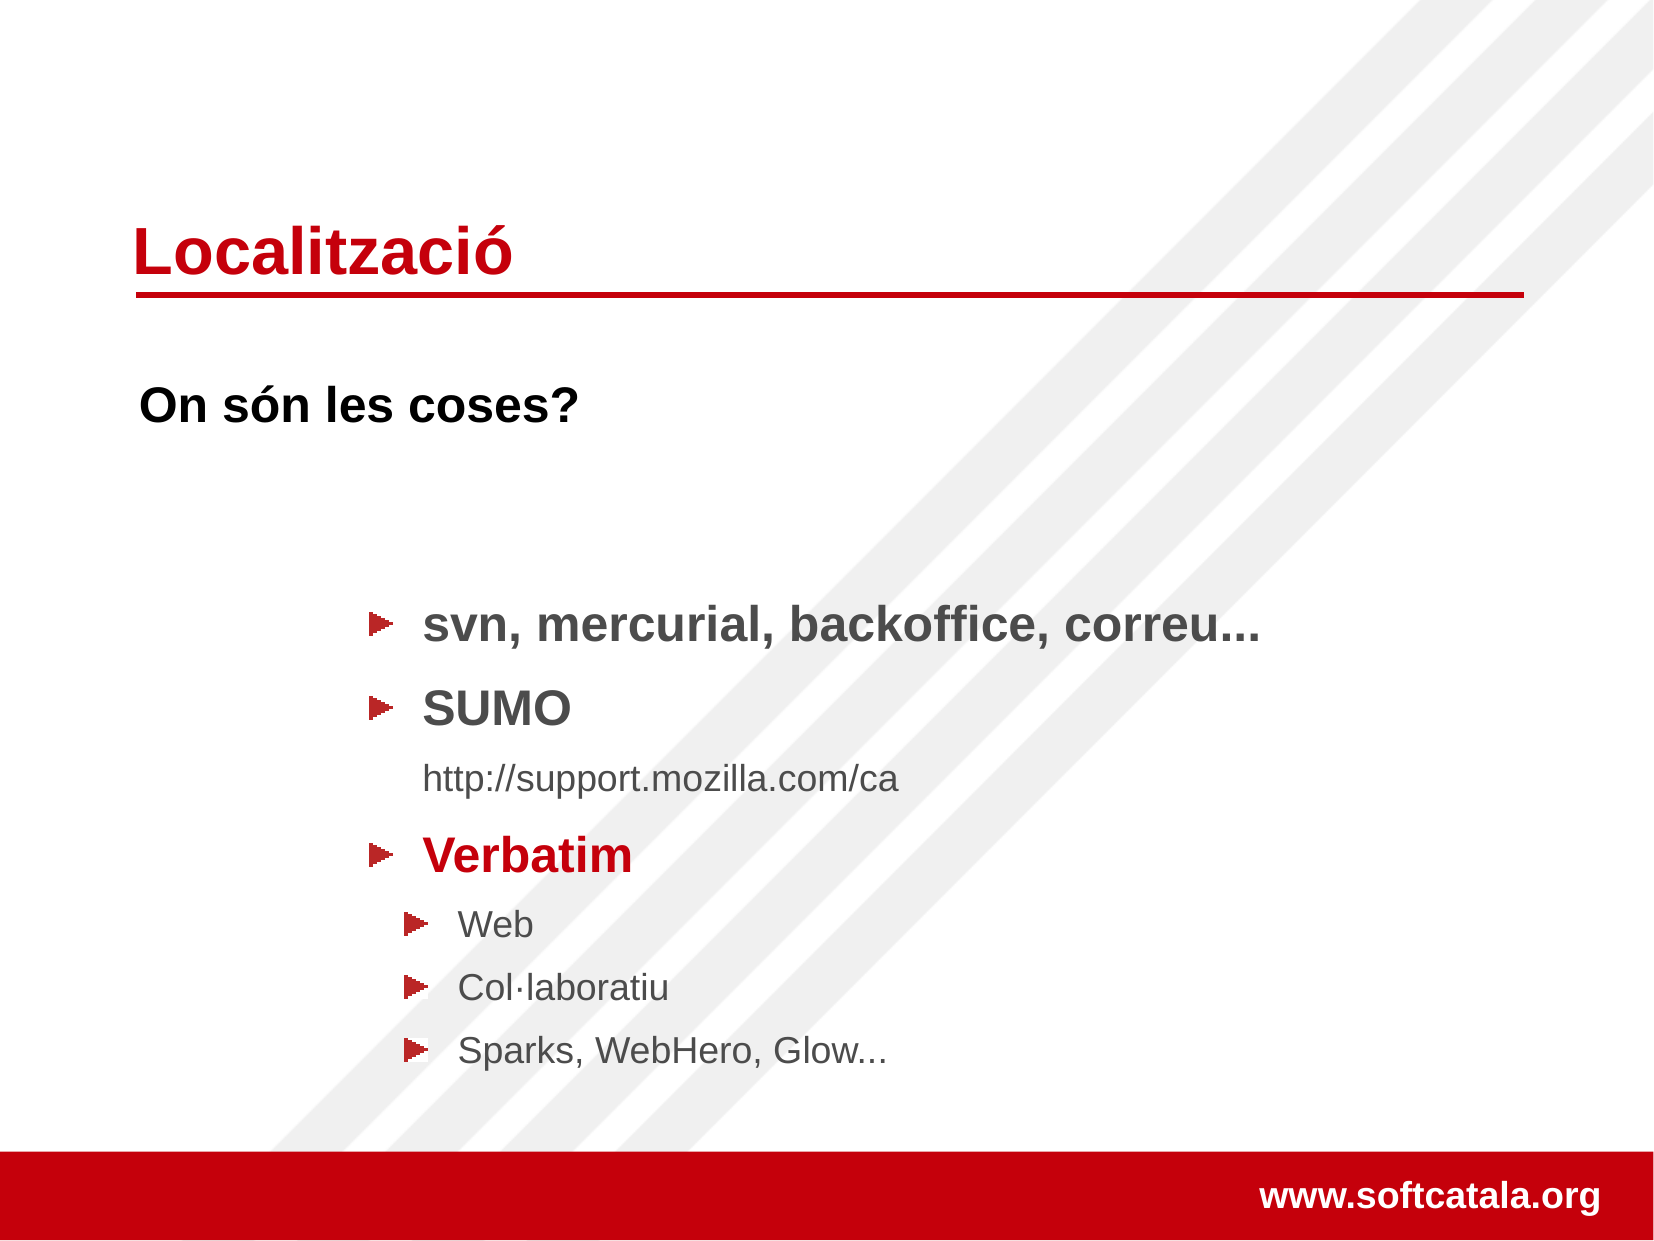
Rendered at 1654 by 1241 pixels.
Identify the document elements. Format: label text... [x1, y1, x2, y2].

text_box svn, mercurial, backoffice, correu... SUMO http://support.mozilla.com/ca Verbatim Web Col·laboratiu Sparks, WebHero, Glow... [118, 566, 1501, 1052]
text_box On són les coses? [124, 342, 1506, 539]
picture [0, 0, 1654, 1151]
text_box Localització [118, 206, 1501, 297]
text_box www.softcatala.org [0, 1151, 1654, 1241]
